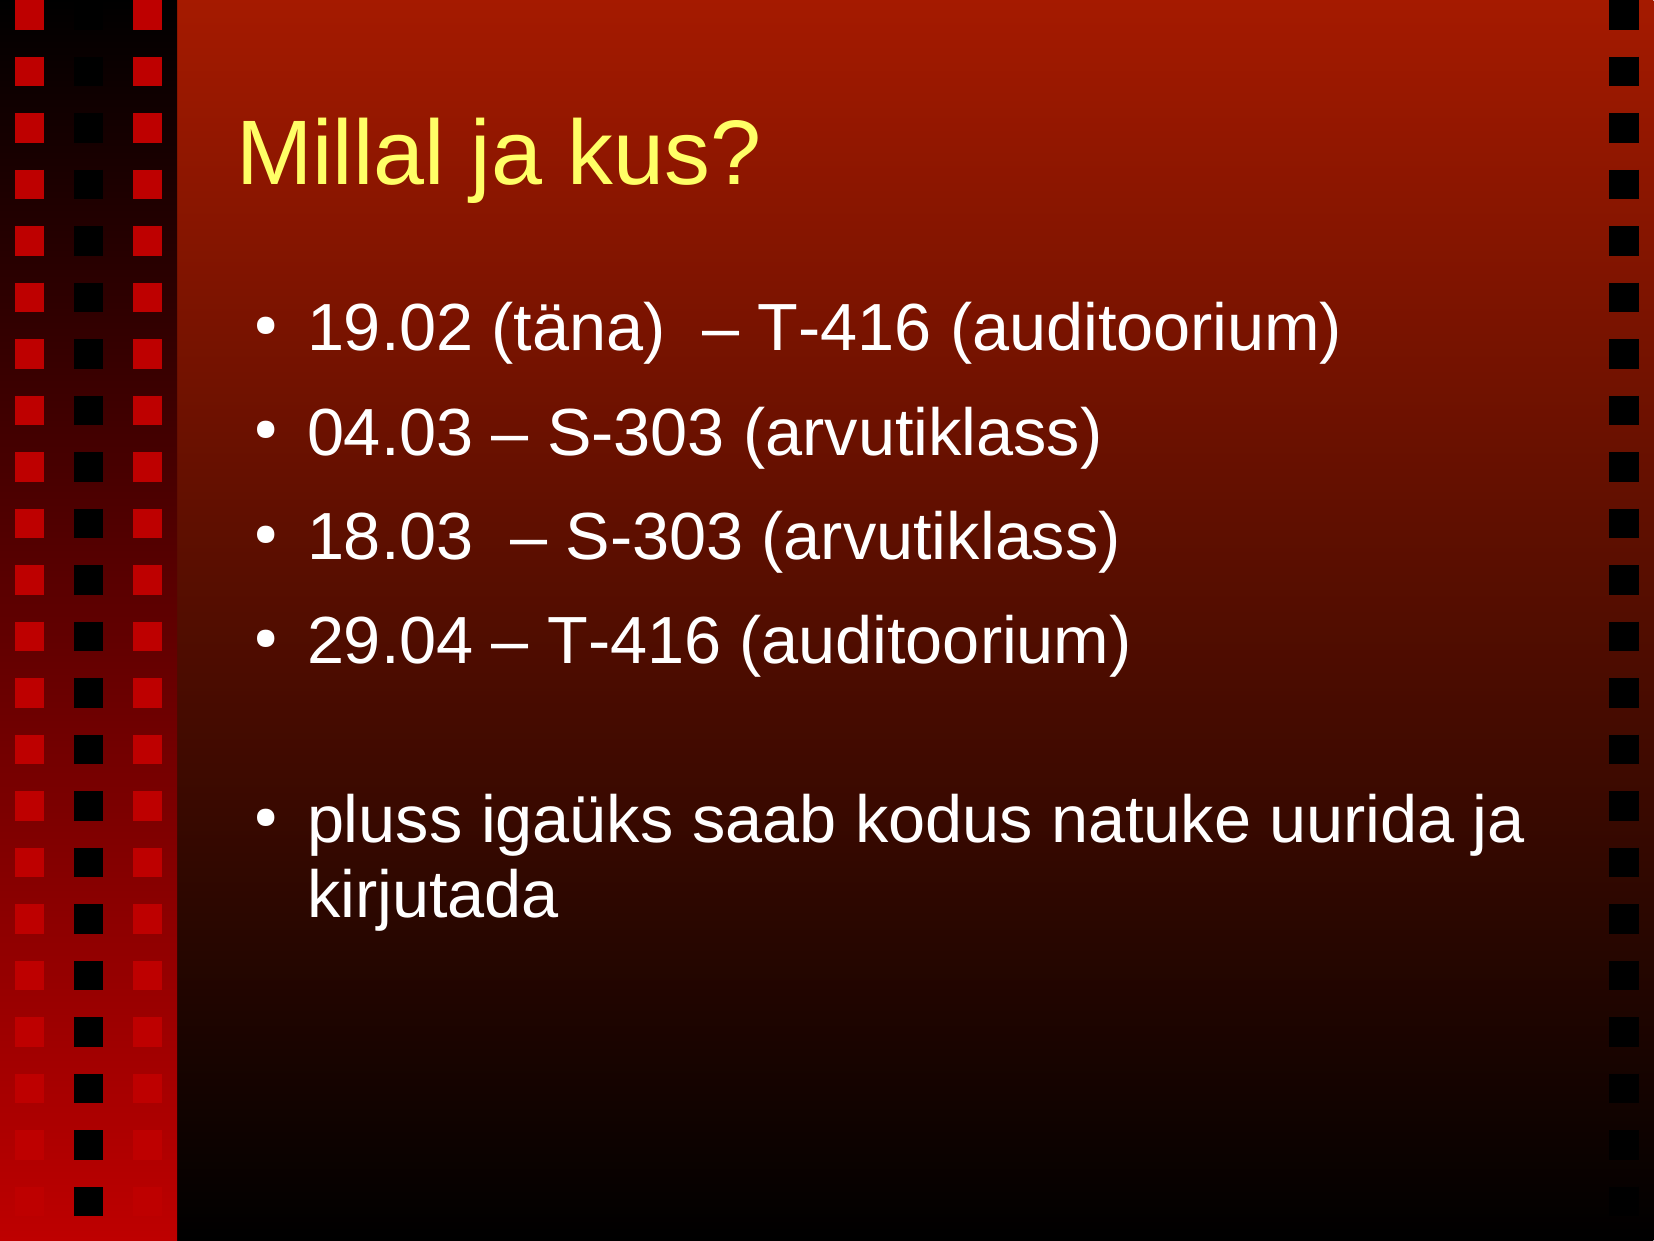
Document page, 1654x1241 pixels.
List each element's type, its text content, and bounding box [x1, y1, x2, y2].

list 19.02 (täna) – T-416 (auditoorium) 04.03 – S-303 (arvutiklass) 18.03 – S-303 (arvutiklass) 29.04 – T-416 (auditoorium) pluss igaüks saab kodus natuke uurida ja kirjutada [236, 290, 1571, 1109]
title Millal ja kus? [236, 49, 1571, 257]
